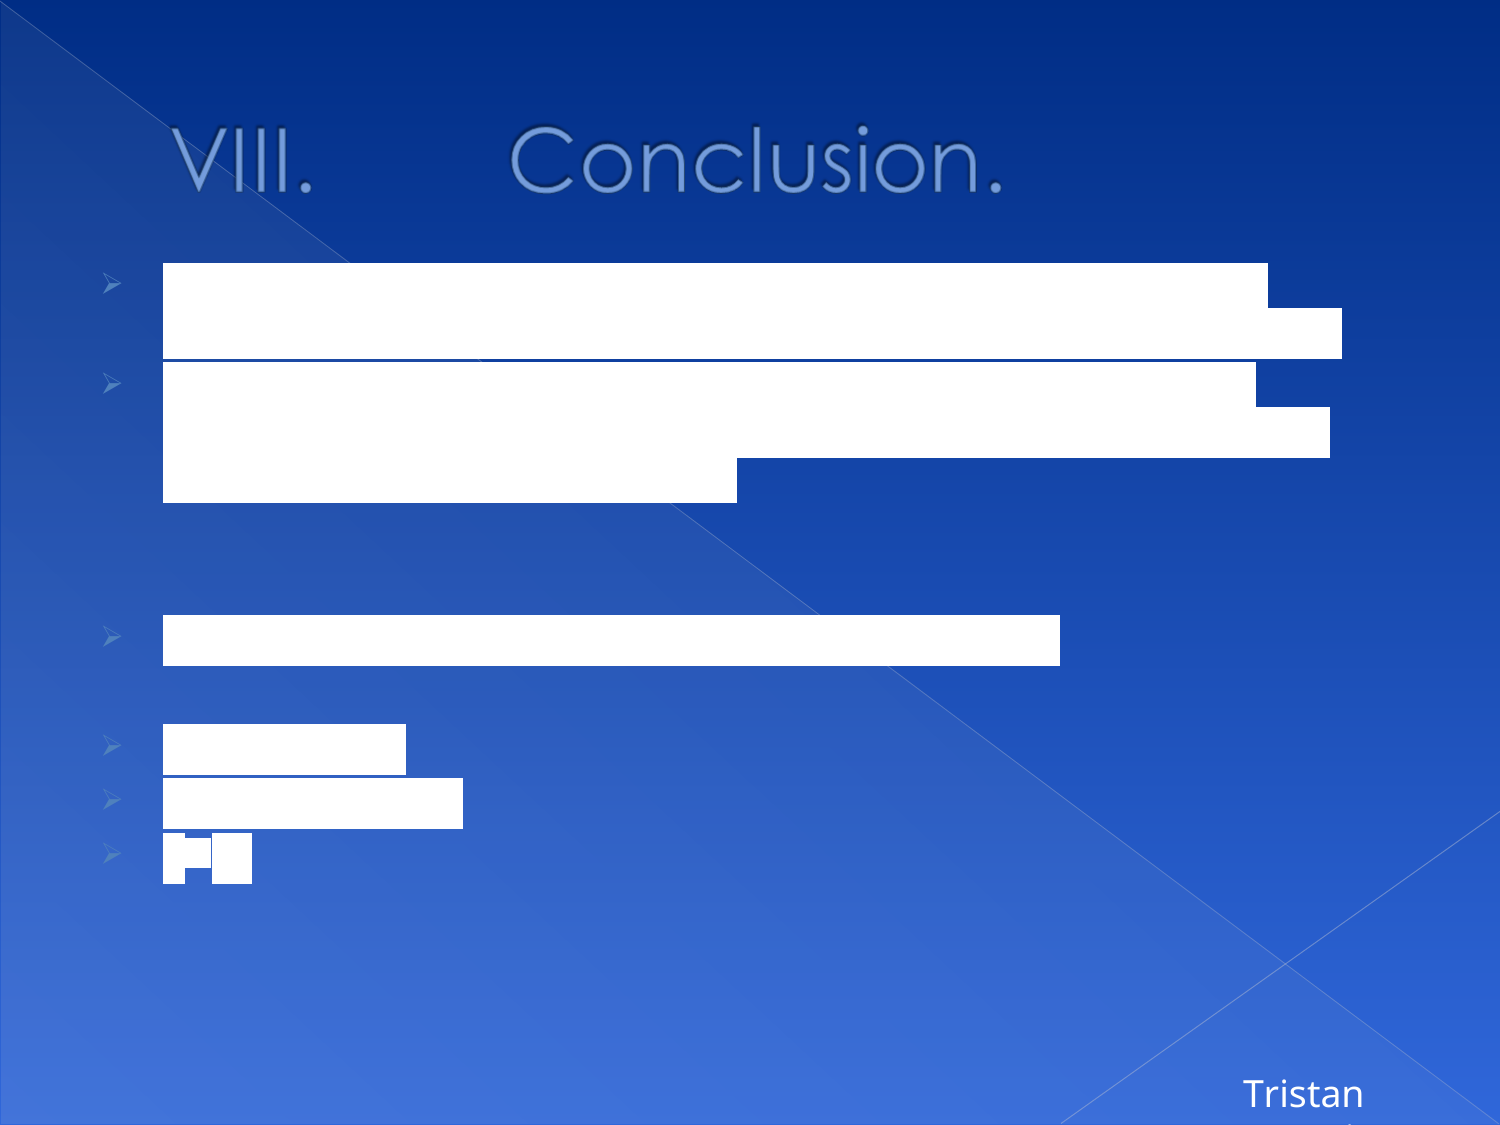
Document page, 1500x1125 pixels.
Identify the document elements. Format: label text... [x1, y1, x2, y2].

picture [73, 42, 1427, 274]
list Les instistitutions françaises permettent de gérer le territoire a différentes échelles tout en respectant les textes de la constitution. Mais il y a aussi d’autres institutions qui influences le territoire français, comme par exemple l’institution européenne, l’institution pour personnes handicapés, ect. Sources: conseilgénéralduloiret/wikipédia/gouv.FR Dejust Tristan Goubard Romain 2nd 9 [75, 257, 1426, 1059]
text_box Tristan Romain [1228, 1063, 1500, 1125]
